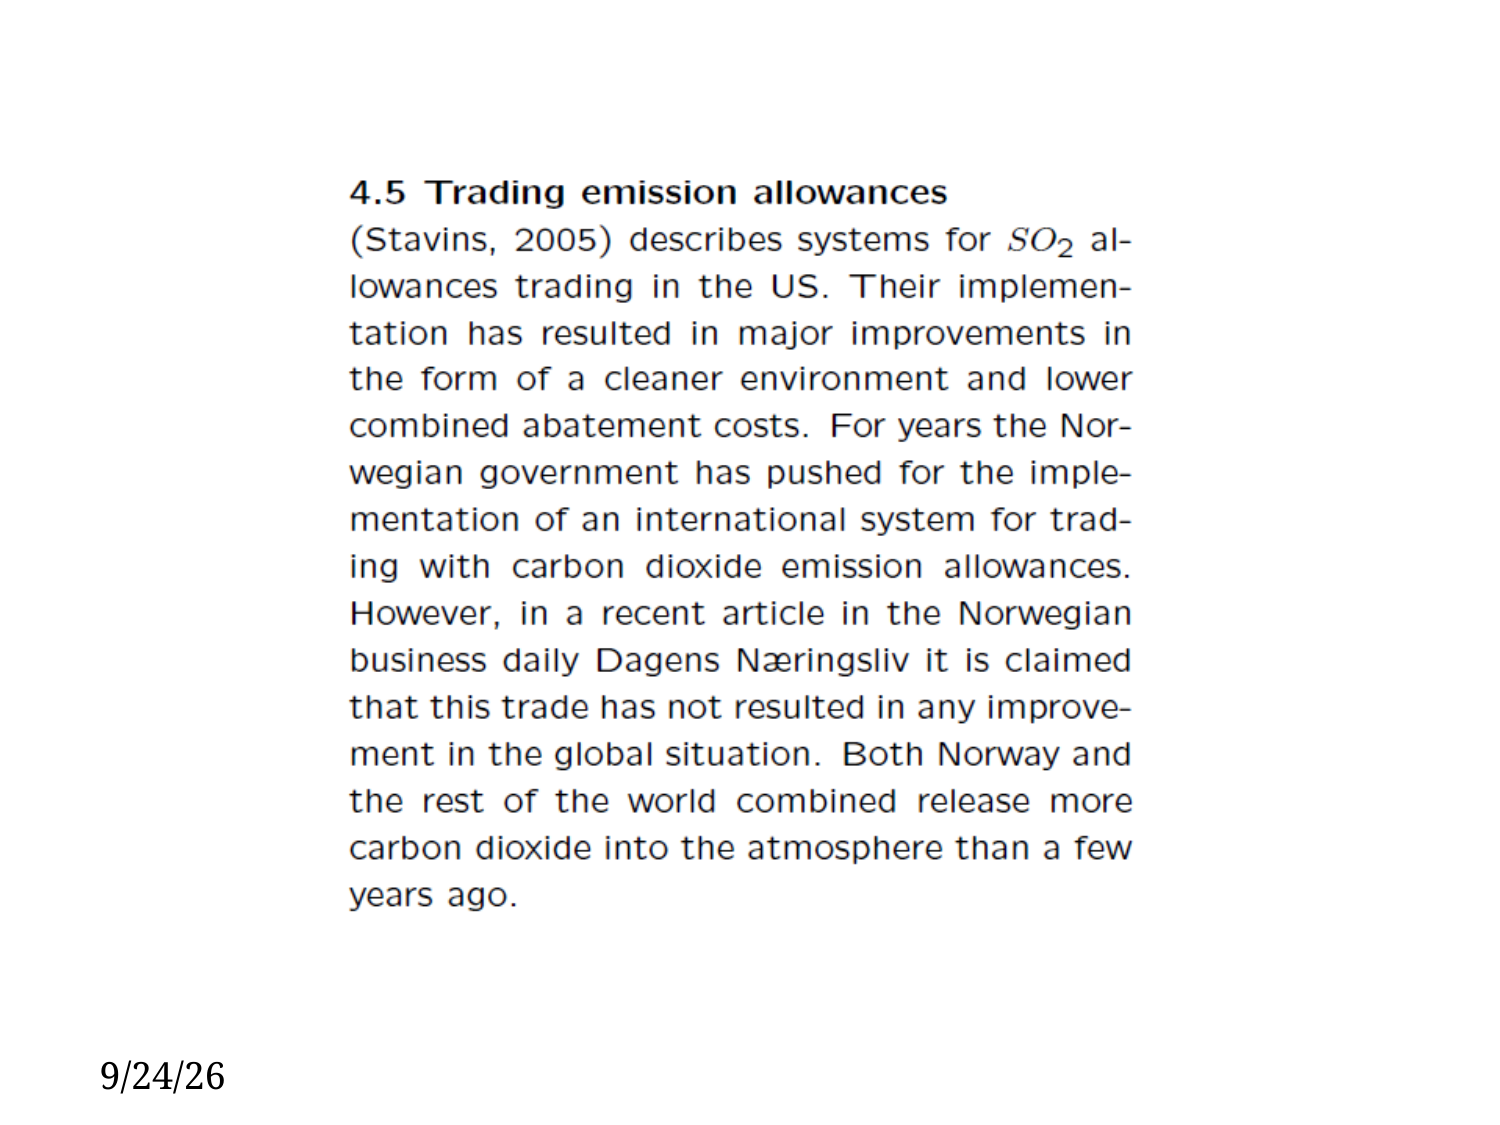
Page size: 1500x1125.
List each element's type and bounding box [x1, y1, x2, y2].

picture [326, 148, 1174, 977]
